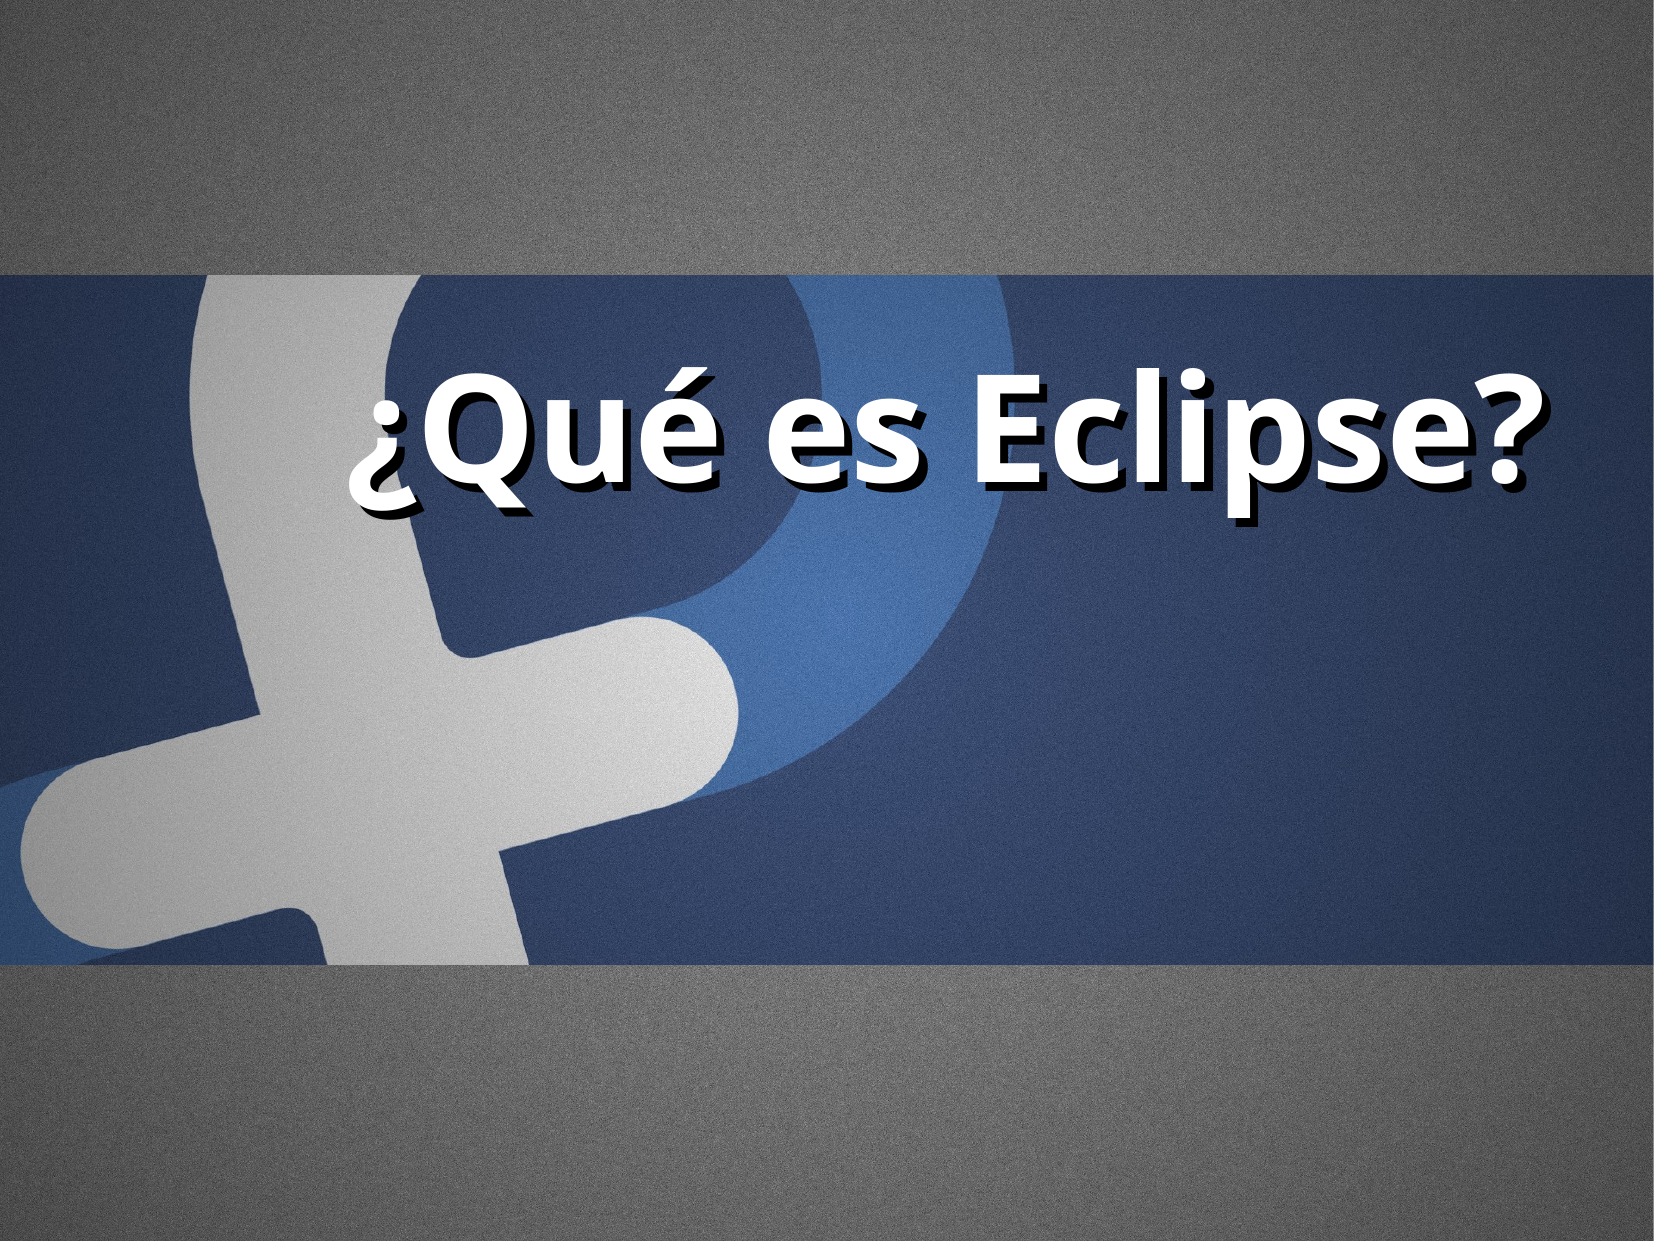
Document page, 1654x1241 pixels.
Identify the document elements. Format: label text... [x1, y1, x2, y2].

text_box ¿Qué es Eclipse? [422, 315, 1562, 654]
picture [0, 0, 1654, 1241]
